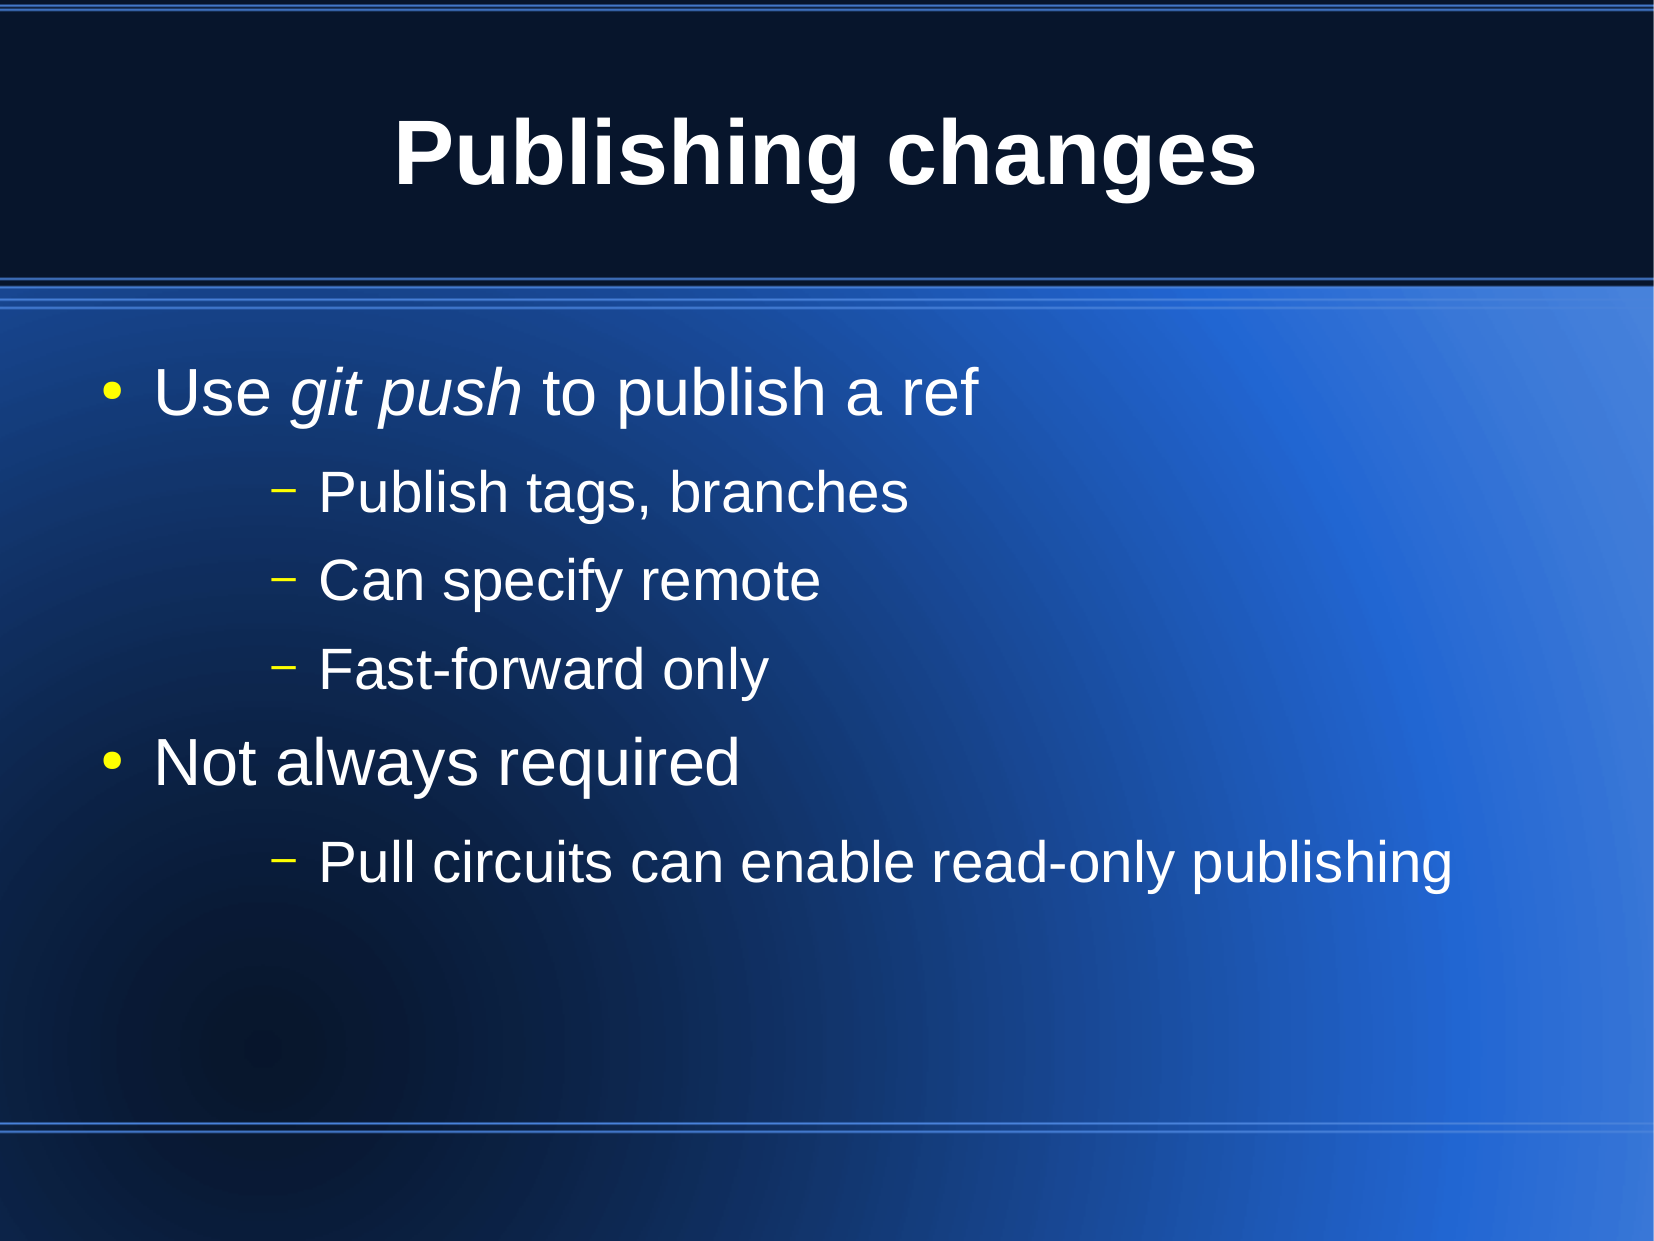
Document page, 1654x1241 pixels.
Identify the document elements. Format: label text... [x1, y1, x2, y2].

list Use git push to publish a ref Publish tags, branches Can specify remote Fast-forward only Not always required Pull circuits can enable read-only publishing [82, 355, 1571, 1043]
title Publishing changes [82, 56, 1571, 250]
picture [0, 0, 1654, 1241]
